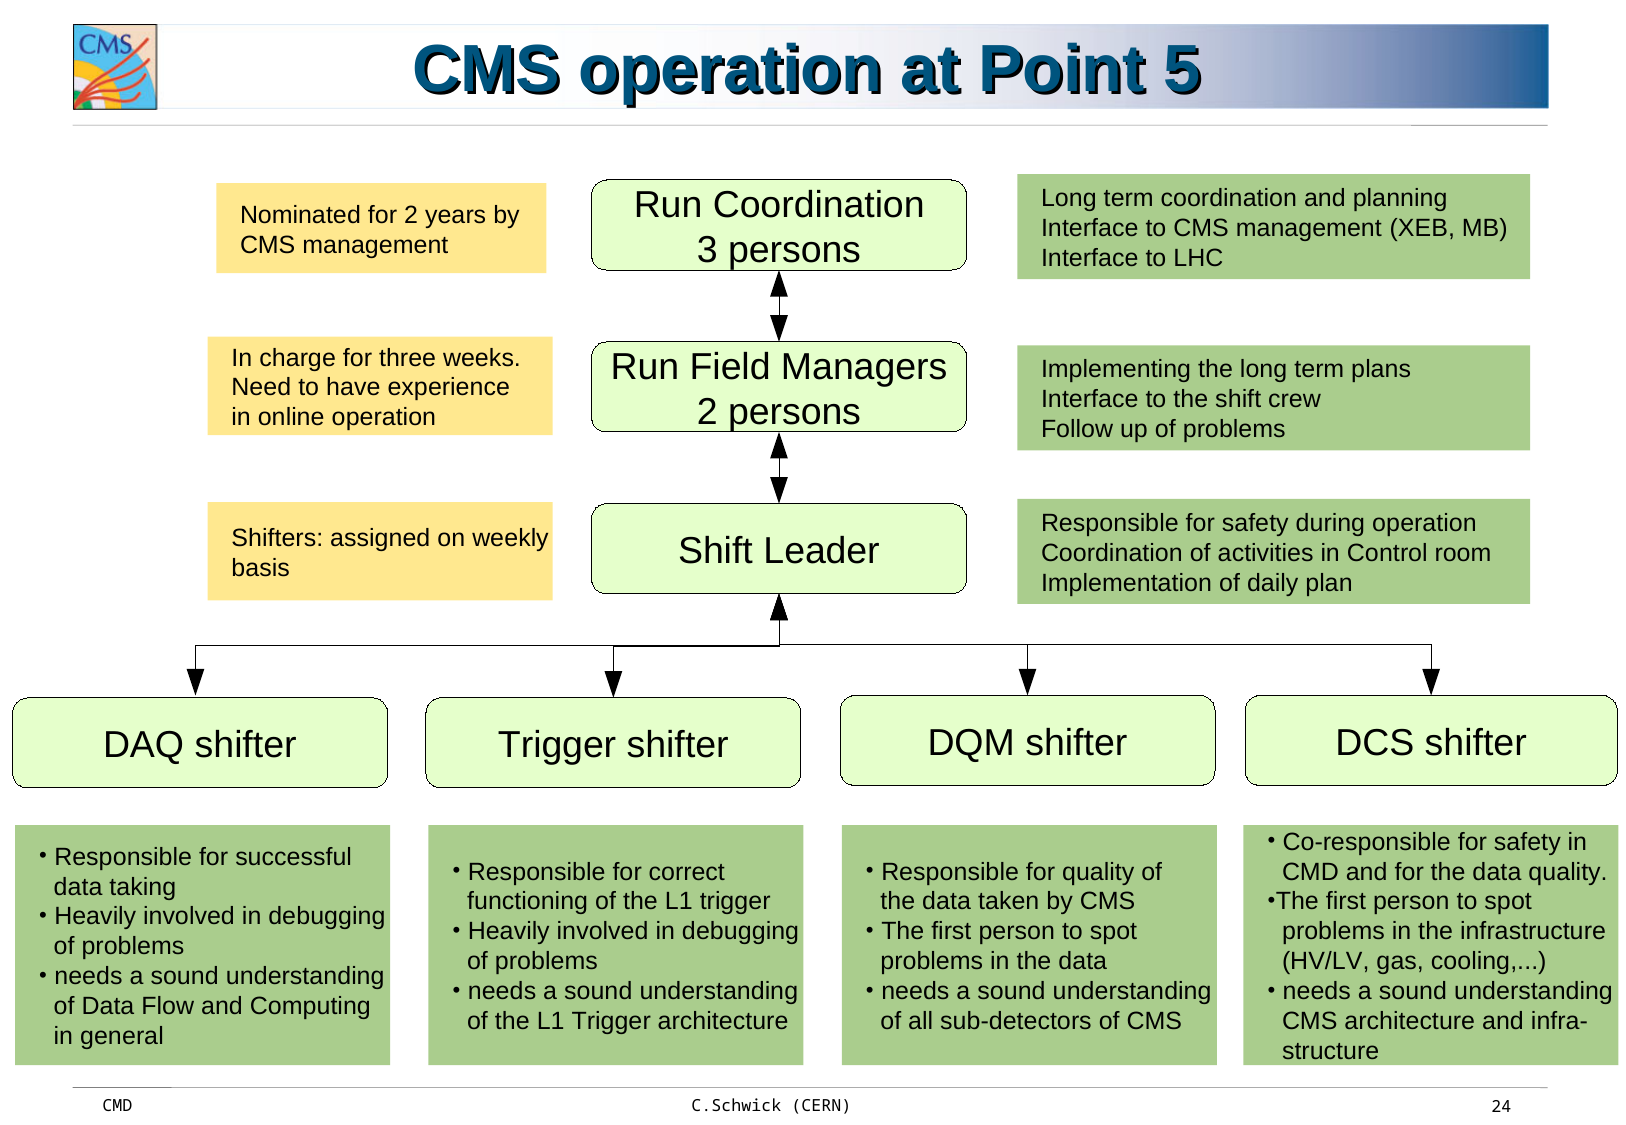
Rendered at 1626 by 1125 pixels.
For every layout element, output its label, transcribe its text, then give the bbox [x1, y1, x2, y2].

text_box In charge for three weeks. Need to have experience in online operation [207, 336, 553, 436]
text_box Responsible for safety during operation Coordination of activities in Control room Implementation of daily plan [1017, 498, 1531, 604]
text_box Run Field Managers 2 persons [591, 341, 967, 432]
picture [72, 24, 152, 110]
text_box DAQ shifter [12, 697, 388, 788]
text_box Shifters: assigned on weekly basis [207, 502, 553, 601]
text_box Responsible for successful data taking Heavily involved in debugging of problems needs a sound understanding of Data Flow and Computing in general [15, 825, 391, 1066]
picture [1462, 24, 1551, 110]
text_box Responsible for quality of the data taken by CMS The first person to spot problems in the data needs a sound understanding of all sub-detectors of CMS [841, 825, 1217, 1066]
text_box DQM shifter [840, 695, 1216, 786]
text_box Trigger shifter [425, 697, 801, 788]
text_box Nominated for 2 years by CMS management [216, 183, 547, 274]
text_box Run Coordination 3 persons [591, 179, 967, 271]
text_box Responsible for correct functioning of the L1 trigger Heavily involved in debugging of problems needs a sound understanding of the L1 Trigger architecture [428, 825, 804, 1066]
text_box Long term coordination and planning Interface to CMS management (XEB, MB) Interface to LHC [1017, 174, 1531, 280]
text_box Co-responsible for safety in CMD and for the data quality. The first person to spot problems in the infrastructure (HV/LV, gas, cooling,...) needs a sound understanding CMS architecture and infra- structure [1243, 825, 1619, 1066]
text_box Shift Leader [591, 503, 967, 594]
text_box DCS shifter [1245, 695, 1618, 786]
text_box Implementing the long term plans Interface to the shift crew Follow up of problems [1017, 345, 1531, 451]
title CMS operation at Point 5 [152, 21, 1462, 117]
